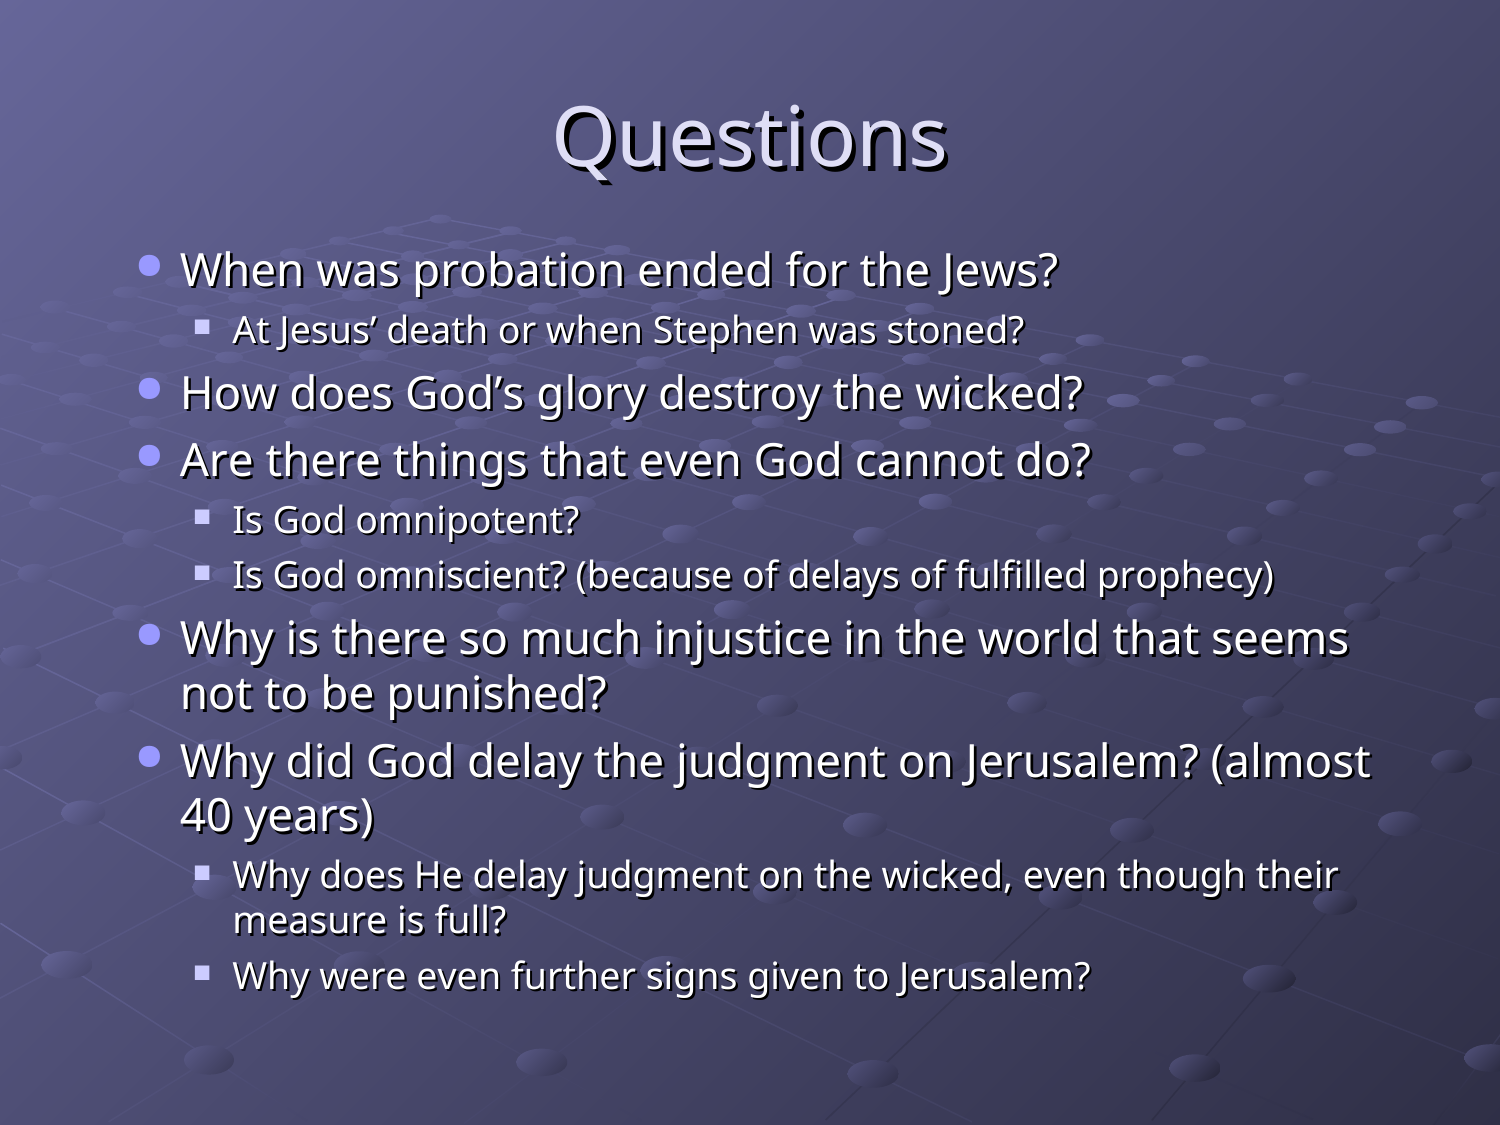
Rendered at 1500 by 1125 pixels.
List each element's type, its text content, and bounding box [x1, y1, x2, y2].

list When was probation ended for the Jews? At Jesus’ death or when Stephen was stoned? How does God’s glory destroy the wicked? Are there things that even God cannot do? Is God omnipotent? Is God omniscient? (because of delays of fulfilled prophecy) Why is there so much injustice in the world that seems not to be punished? Why did God delay the judgment on Jerusalem? (almost 40 years) Why does He delay judgment on the wicked, even though their measure is full? Why were even further signs given to Jerusalem? [120, 232, 1426, 1024]
title Questions [75, 50, 1426, 216]
